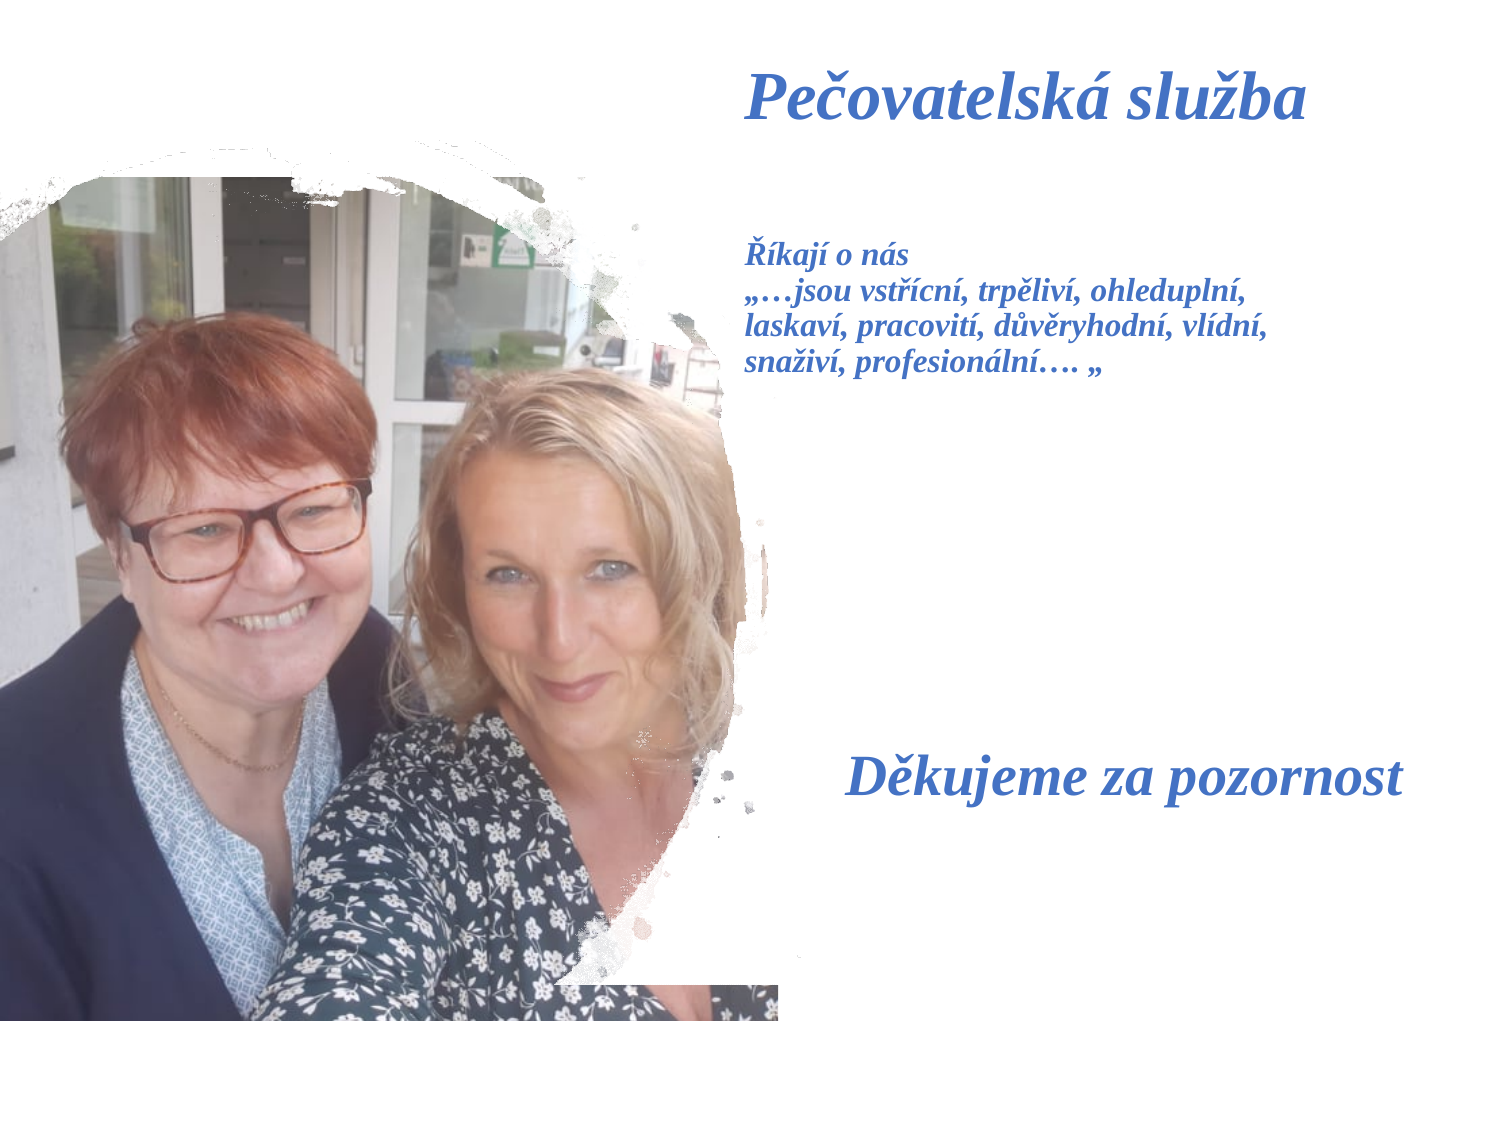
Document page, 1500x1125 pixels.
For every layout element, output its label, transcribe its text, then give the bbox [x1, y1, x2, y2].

title Děkujeme za pozornost [830, 688, 1430, 865]
picture [0, 140, 1500, 1021]
list Pečovatelská služba Říkají o nás „…jsou vstřícní, trpěliví, ohleduplní, laskaví, pracovití, důvěryhodní, vlídní, snaživí, profesionální…. „ [729, 23, 1474, 398]
